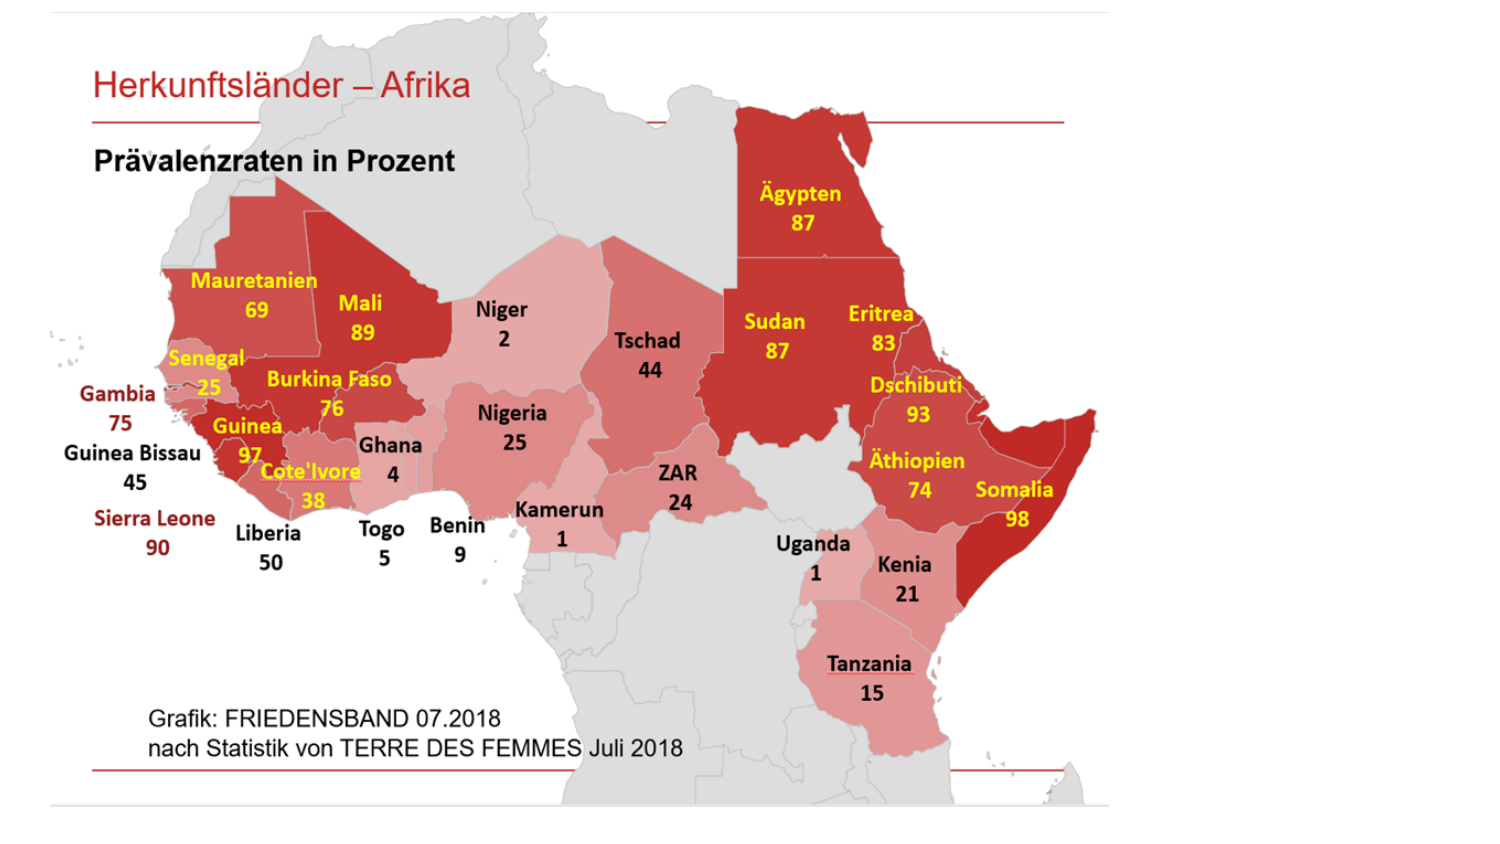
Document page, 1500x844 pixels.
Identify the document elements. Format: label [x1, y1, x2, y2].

picture [50, 12, 1109, 807]
